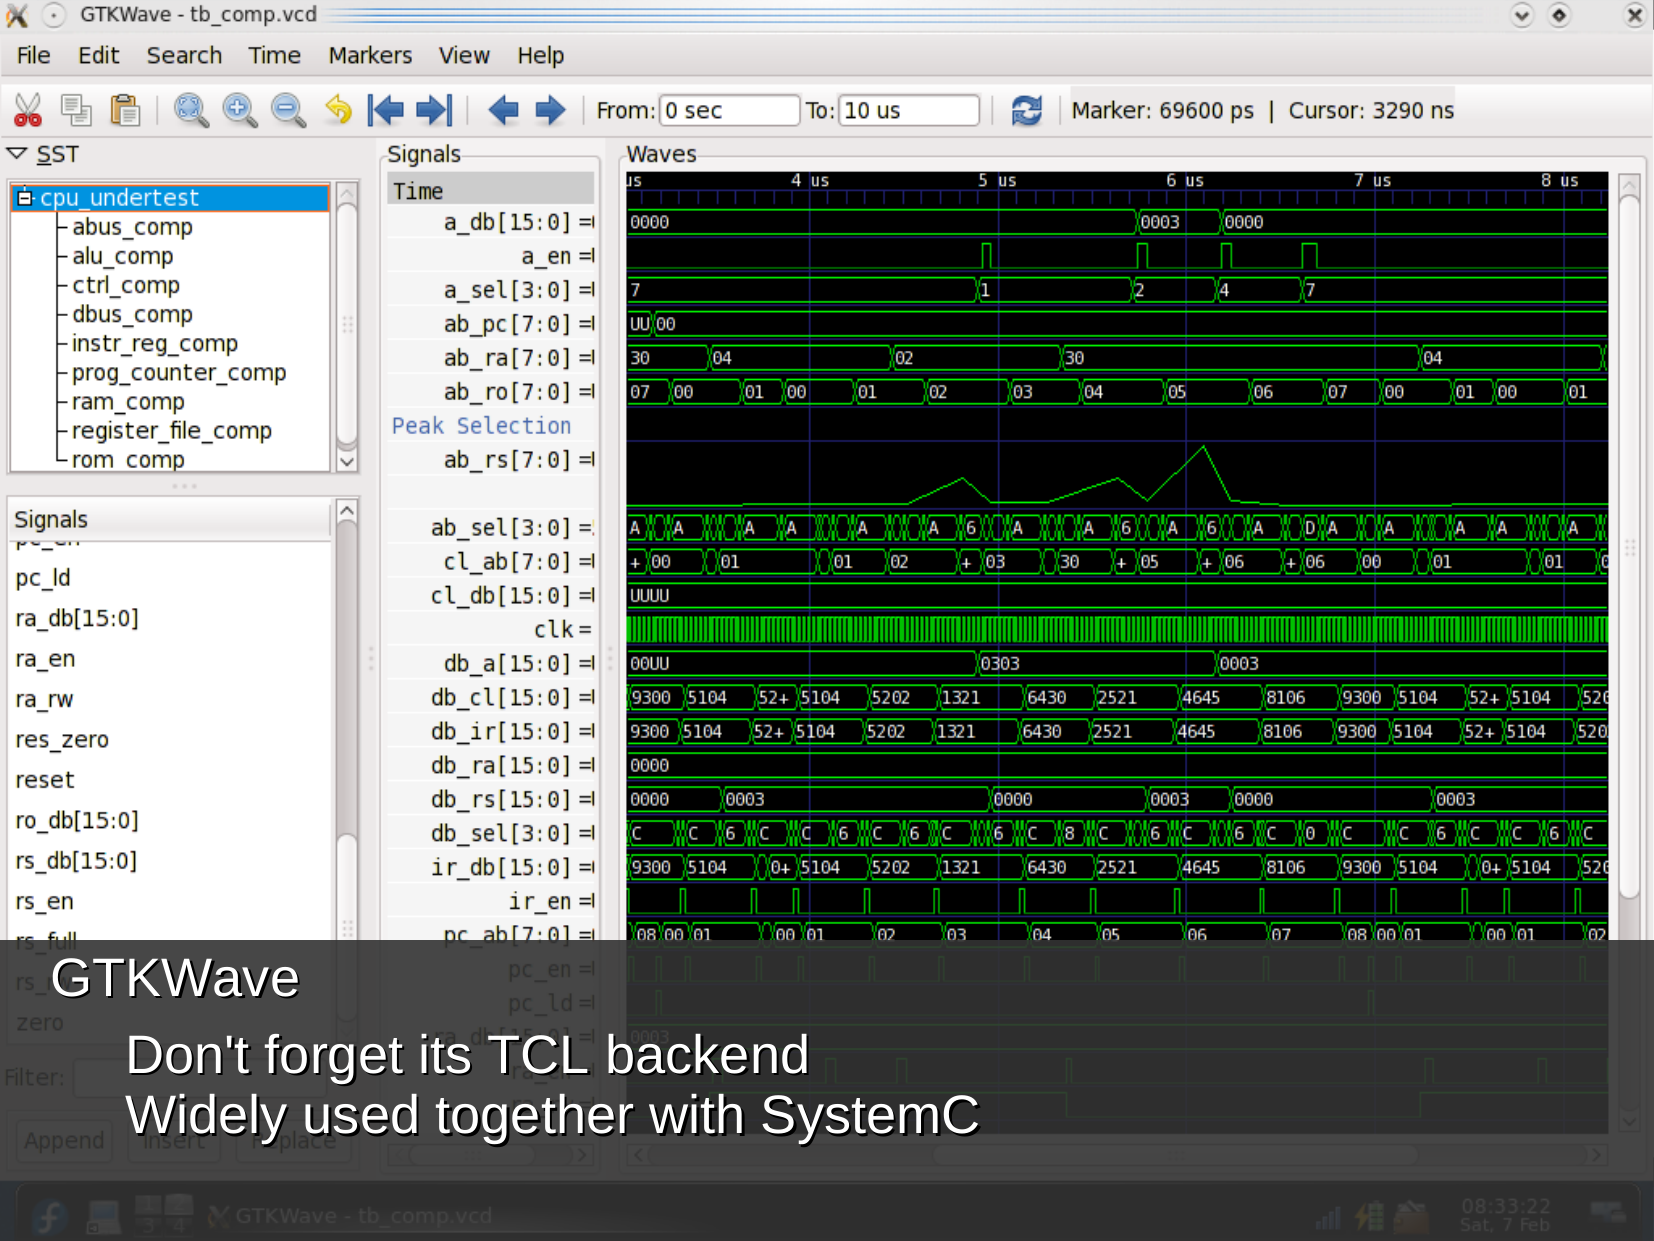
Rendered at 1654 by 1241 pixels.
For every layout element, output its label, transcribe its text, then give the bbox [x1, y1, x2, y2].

picture [0, 0, 1654, 940]
text_box [0, 940, 1654, 1241]
text_box GTKWave Don't forget its TCL backend Widely used together with SystemC [35, 940, 1013, 1153]
